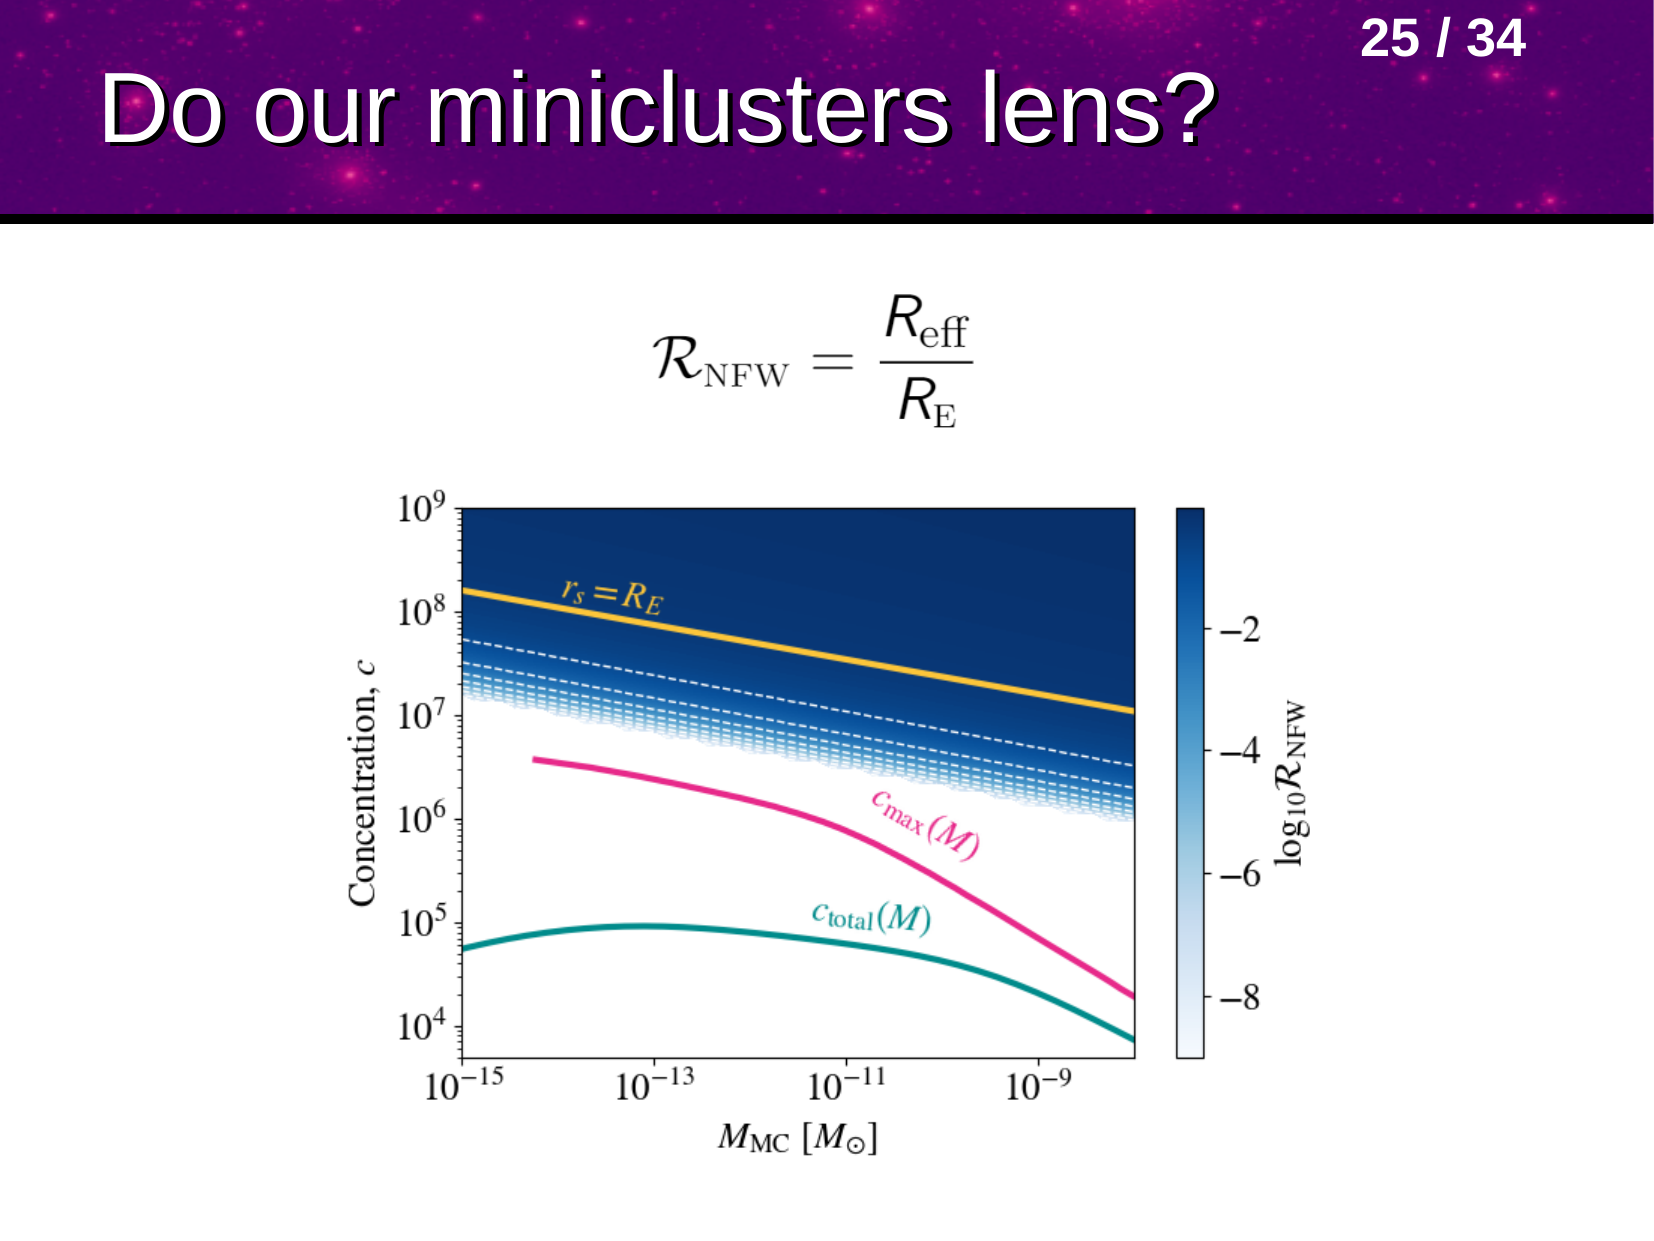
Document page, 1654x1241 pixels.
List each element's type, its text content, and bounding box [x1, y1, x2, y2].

picture [0, 0, 1345, 214]
text_box <number> / 34 [1345, 0, 1654, 77]
picture [307, 451, 1358, 1202]
picture [637, 268, 993, 449]
text_box Do our miniclusters lens? [82, 44, 1654, 283]
